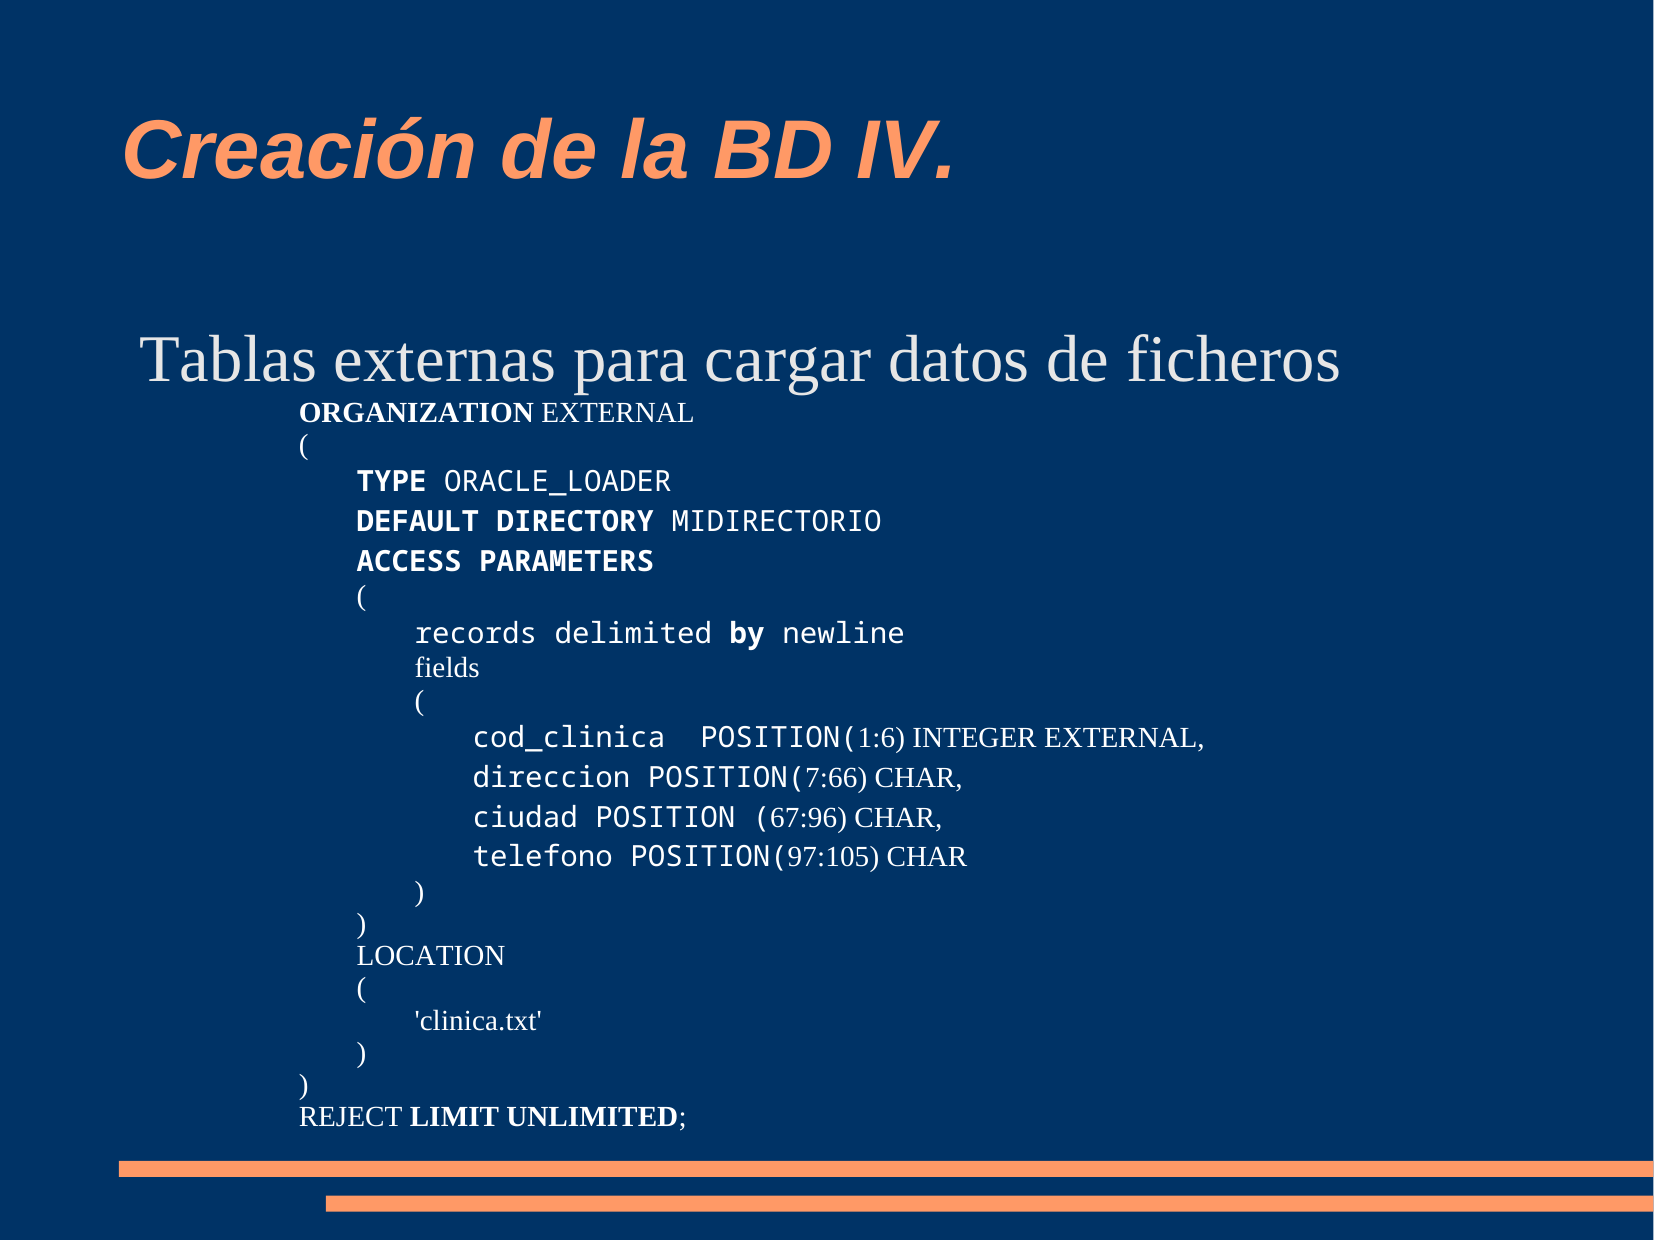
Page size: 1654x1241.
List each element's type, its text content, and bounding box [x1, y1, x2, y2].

title Creación de la BD IV. [121, 46, 1534, 254]
list Tablas externas para cargar datos de ficheros ORGANIZATION EXTERNAL ( TYPE ORACLE_LOADER DEFAULT DIRECTORY MIDIRECTORIO ACCESS PARAMETERS ( records delimited by newline fields ( cod_clinica POSITION(1:6) INTEGER EXTERNAL, direccion POSITION(7:66) CHAR, ciudad POSITION (67:96) CHAR, telefono POSITION(97:105) CHAR ) ) LOCATION ( 'clinica.txt' ) ) REJECT LIMIT UNLIMITED; [121, 322, 1561, 1133]
